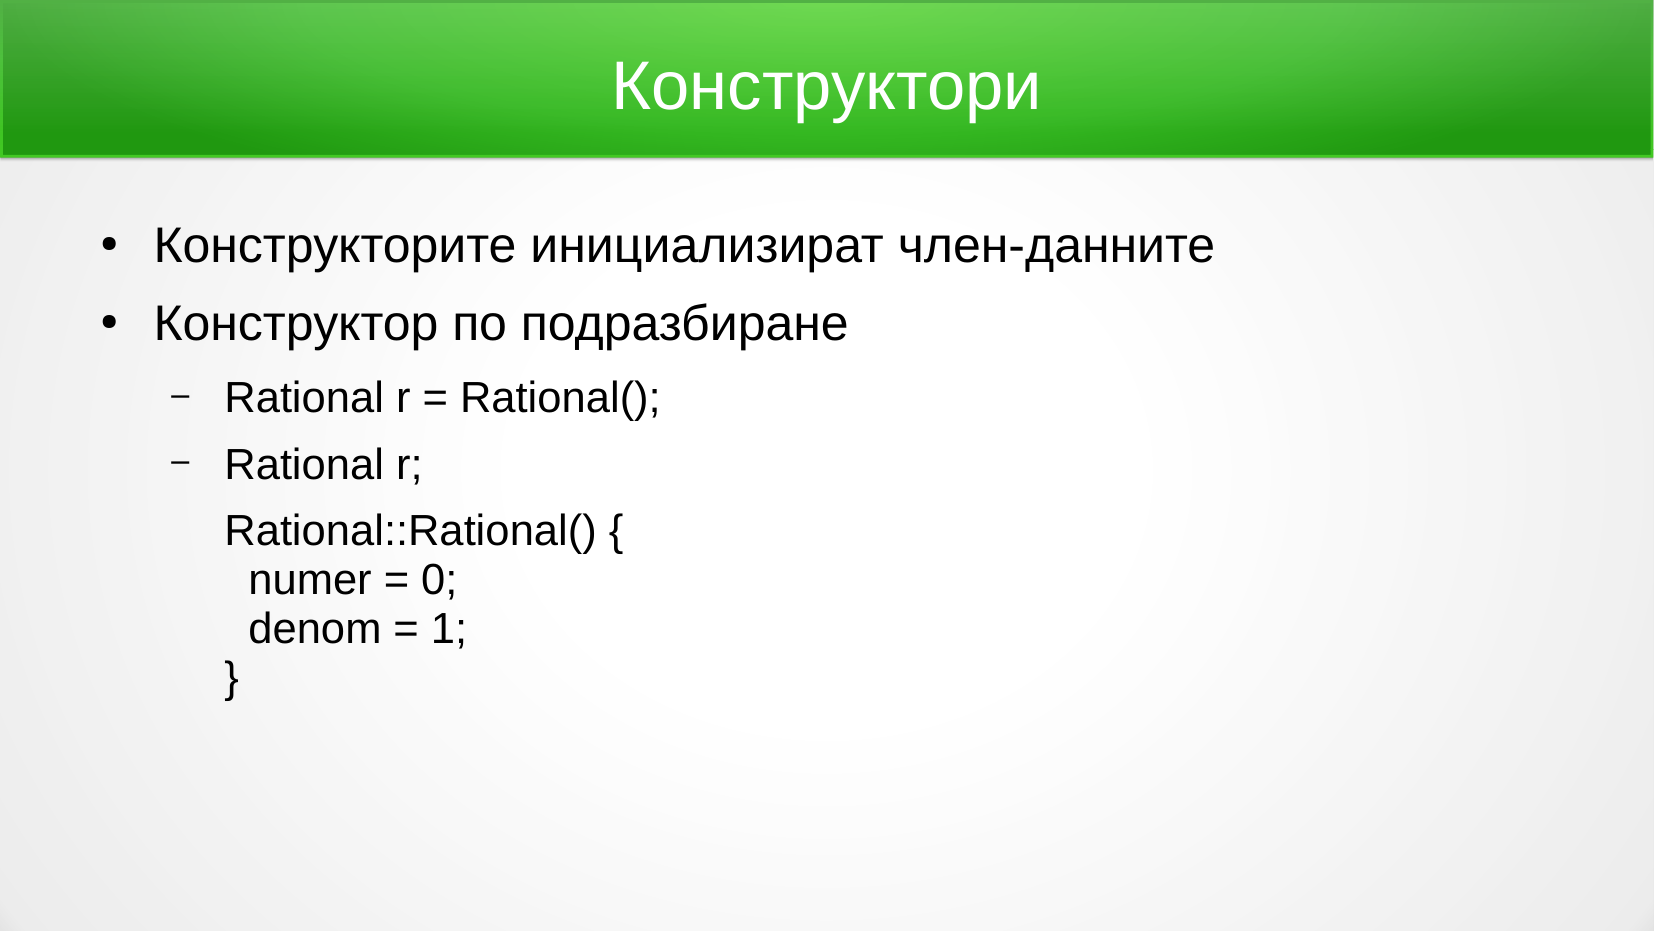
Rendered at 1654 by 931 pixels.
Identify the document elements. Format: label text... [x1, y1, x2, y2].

list Конструкторите инициализират член-данните Конструктор по подразбиране Rational r = Rational(); Rational r; Rational::Rational() { numer = 0; denom = 1; } [82, 217, 1538, 758]
title Конструктори [82, 37, 1571, 135]
